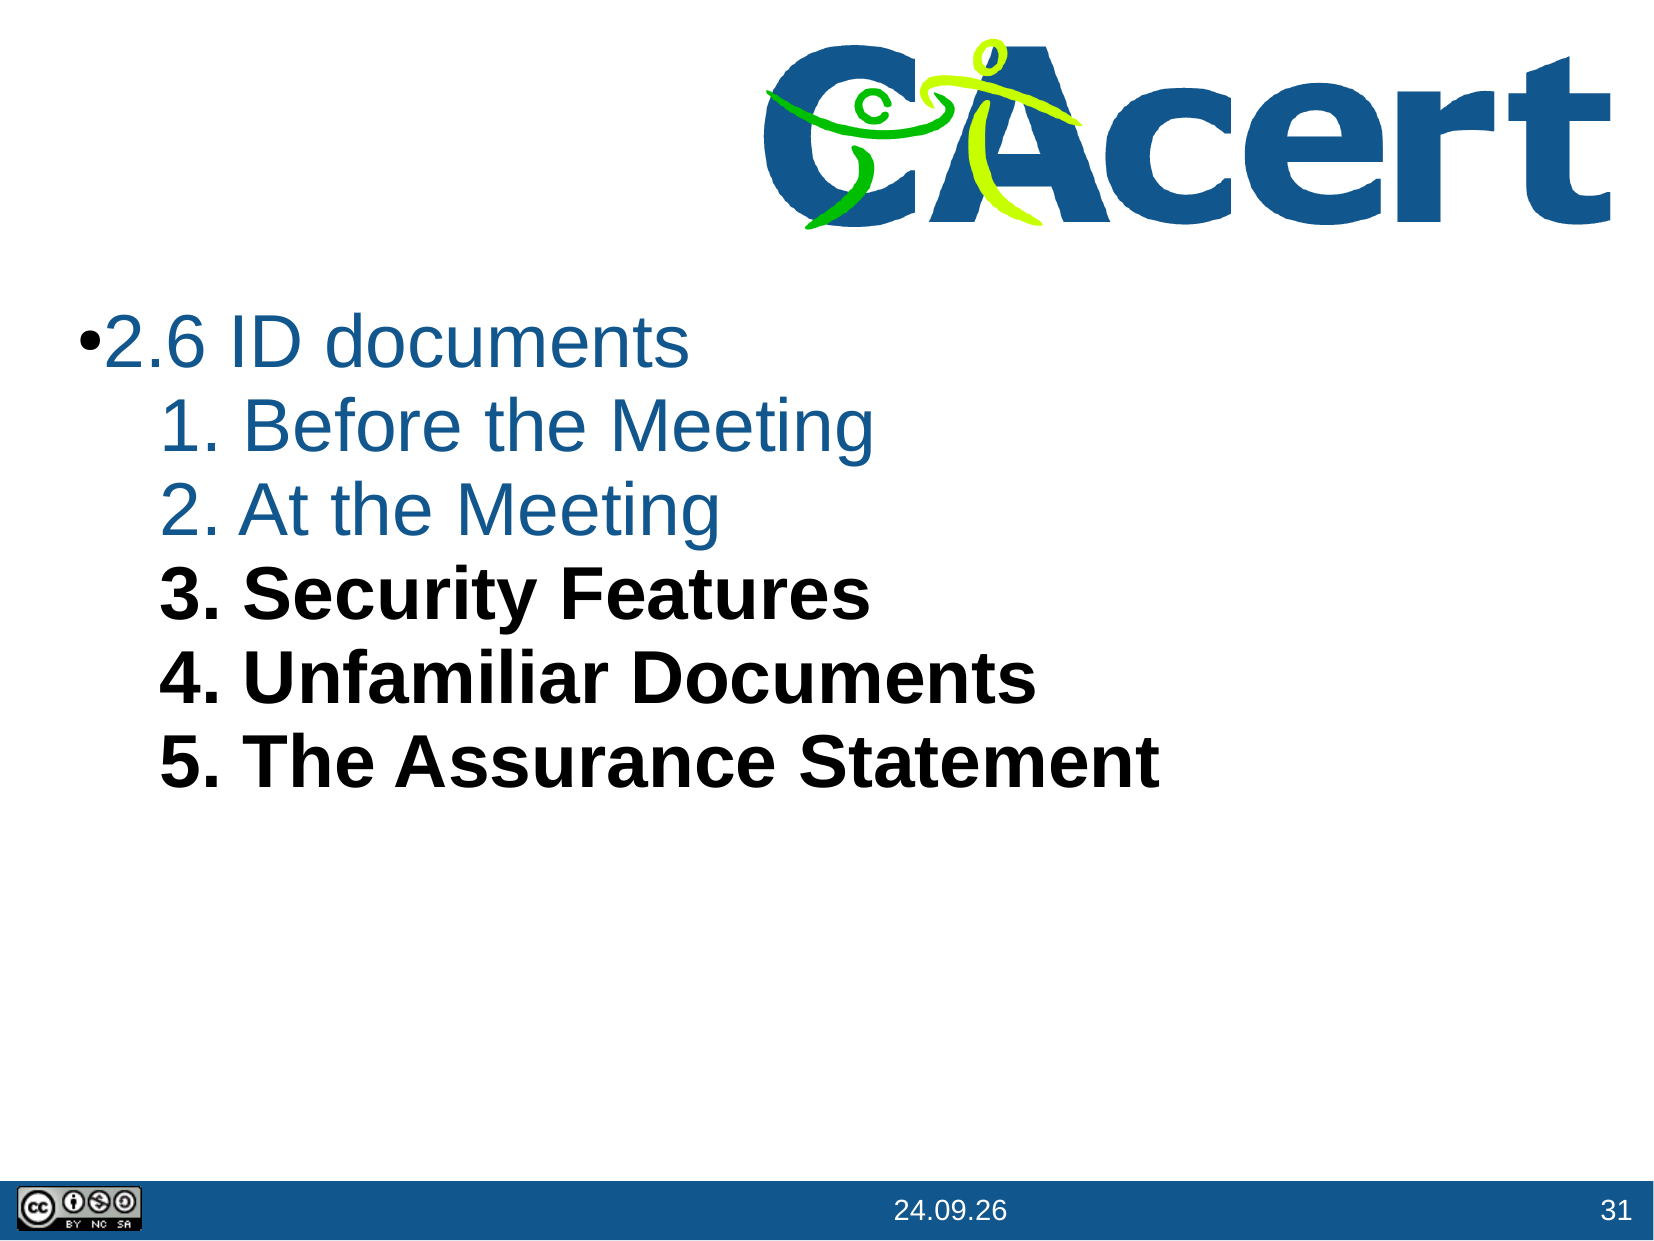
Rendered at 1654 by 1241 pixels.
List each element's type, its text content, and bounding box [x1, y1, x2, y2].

picture [761, 35, 1613, 231]
title 2.6 ID documents 1. Before the Meeting 2. At the Meeting 3. Security Features 4. Unfamiliar Documents 5. The Assurance Statement [76, 299, 1565, 804]
picture [17, 1186, 142, 1231]
